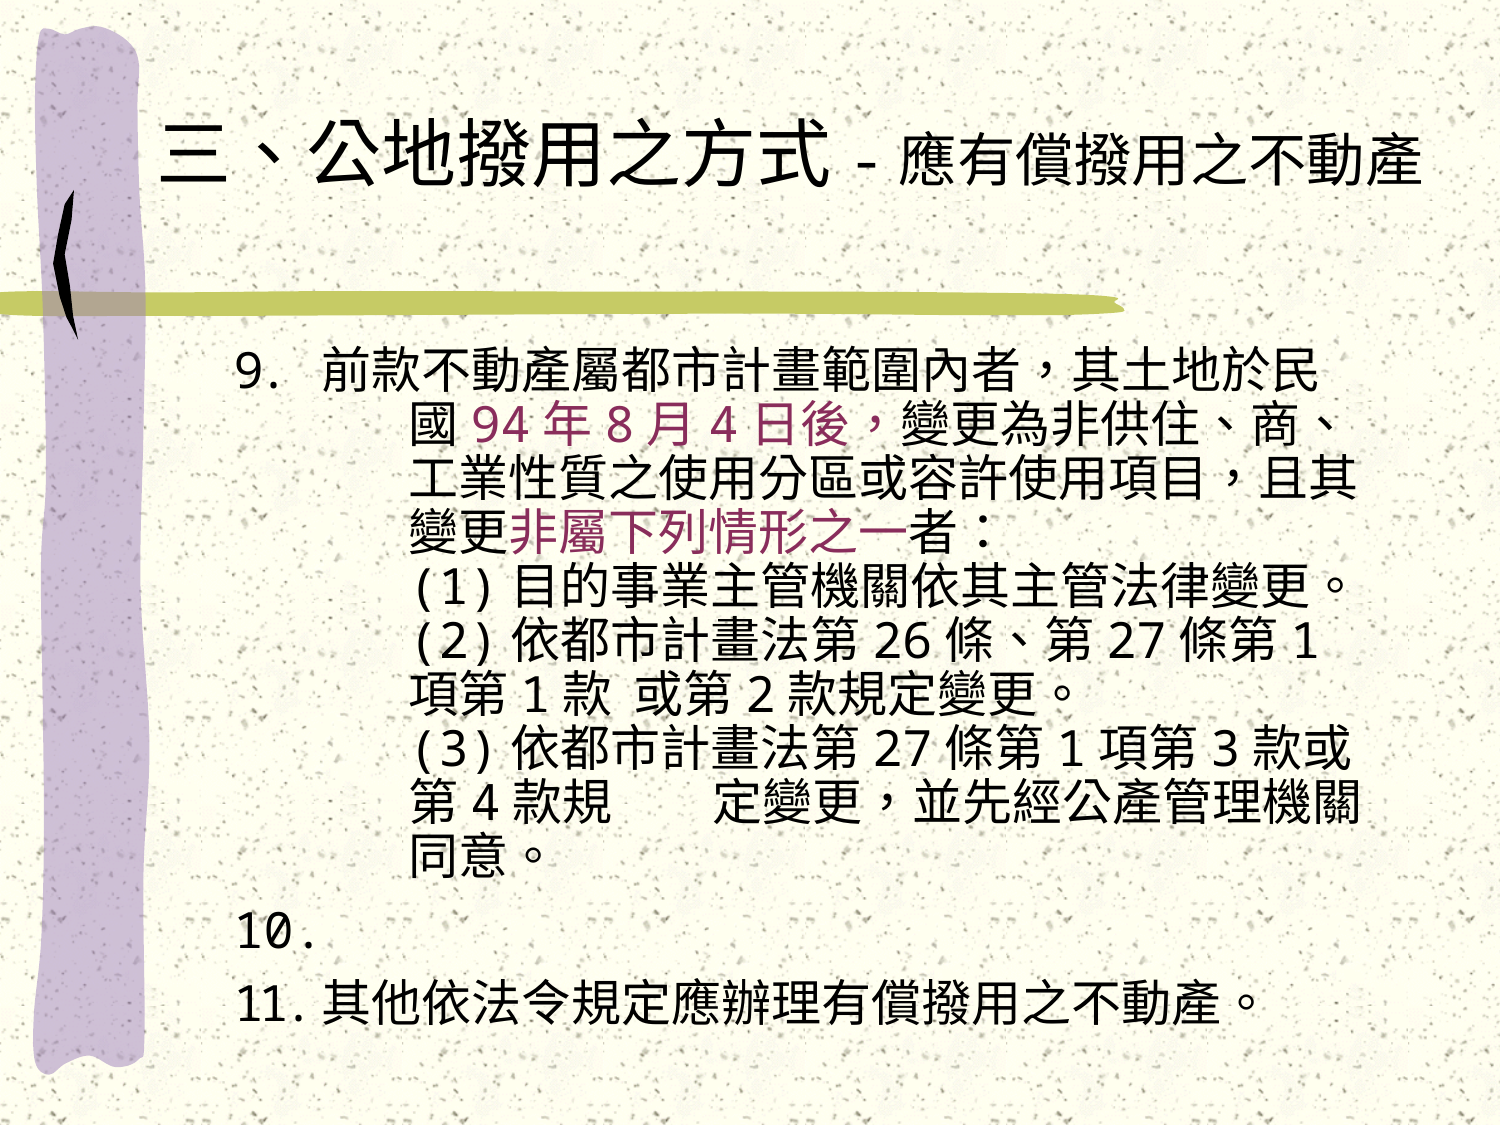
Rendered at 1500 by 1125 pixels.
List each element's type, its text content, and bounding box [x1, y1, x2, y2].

title 三、公地撥用之方式-應有償撥用之不動產 [84, 98, 1496, 204]
list 前款不動產屬都市計畫範圍內者，其土地於民國94年8月4日後，變更為非供住、商、工業性質之使用分區或容許使用項目，且其變更非屬下列情形之一者： (1)目的事業主管機關依其主管法律變更。 (2)依都市計畫法第26條、第27條第1項第1款 或第2款規定變更。 (3)依都市計畫法第27條第1項第3款或第4款規 定變更，並先經公產管理機關同意。 其他依法令規定應辦理有償撥用之不動產。 [218, 338, 1385, 1047]
